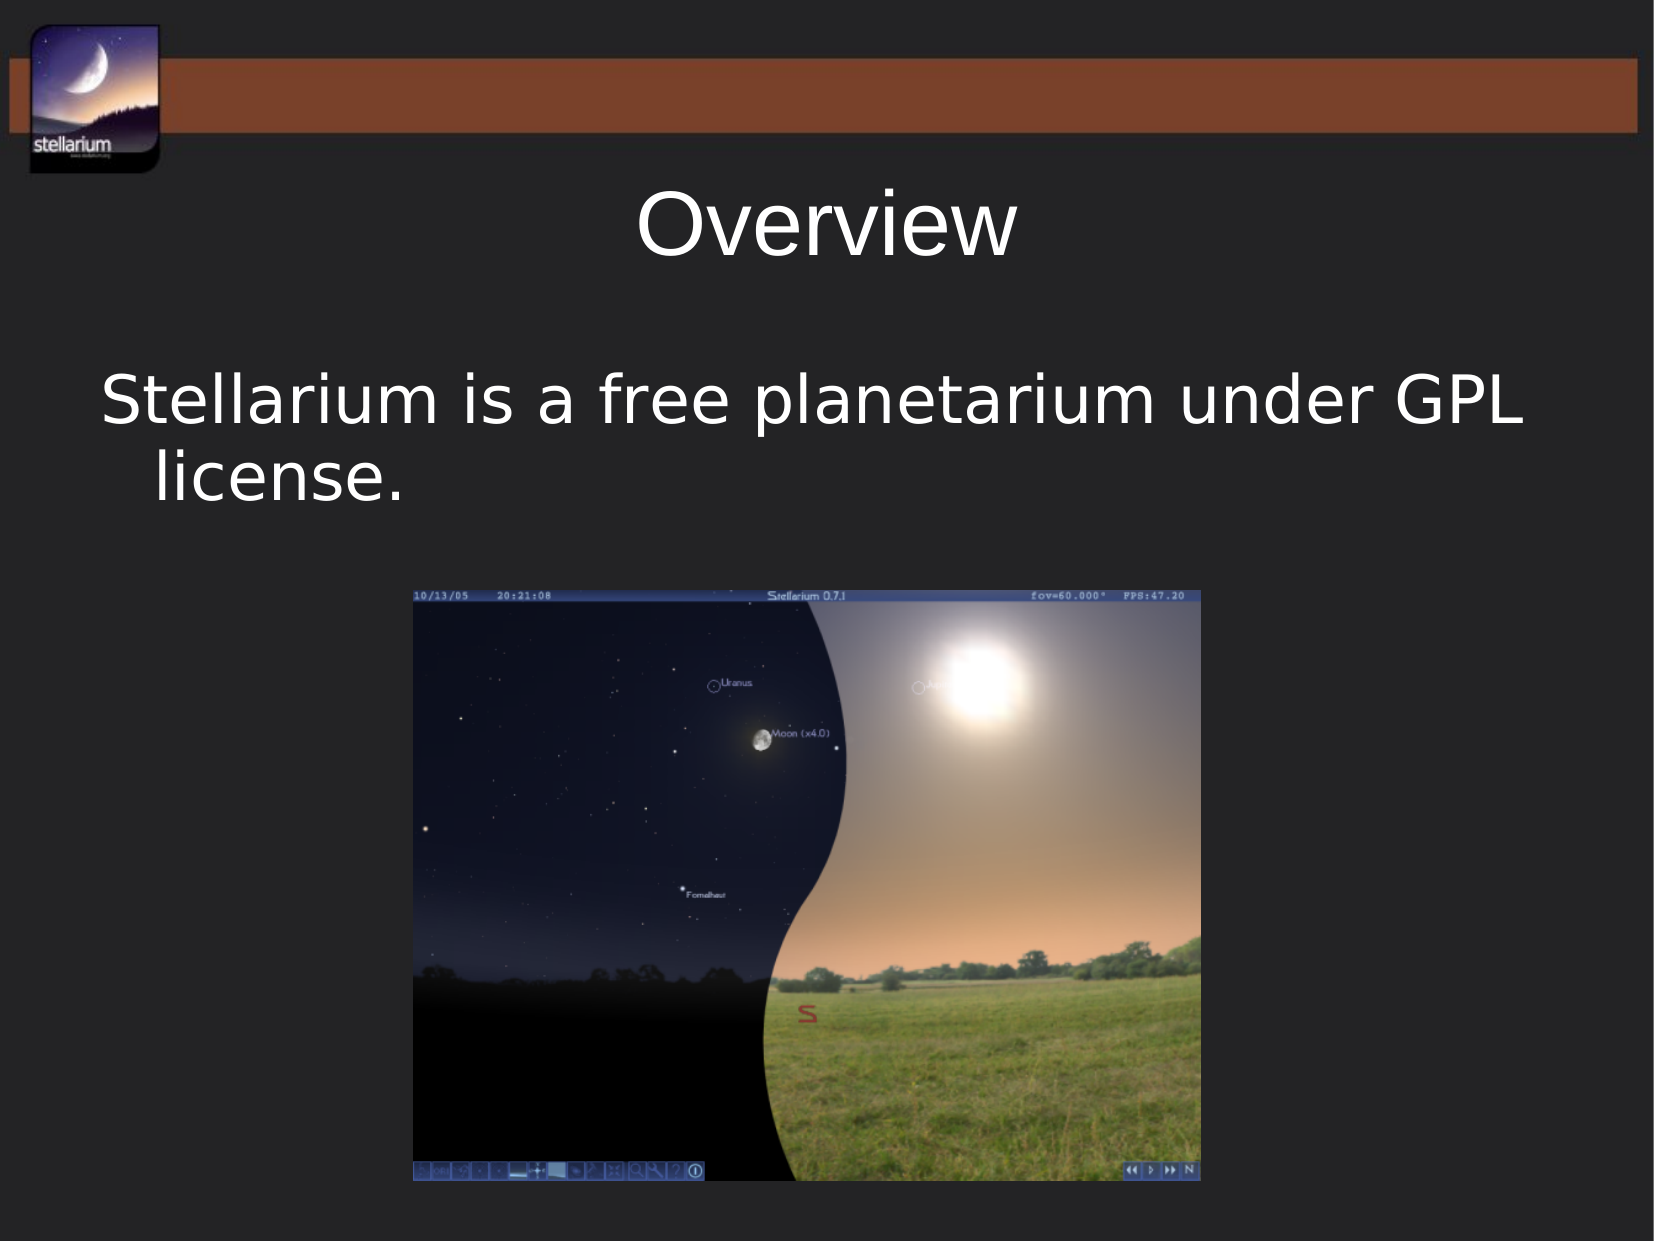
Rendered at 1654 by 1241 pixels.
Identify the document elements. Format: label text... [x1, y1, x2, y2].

picture [0, 0, 1654, 1241]
title Overview [82, 120, 1571, 328]
list Stellarium is a free planetarium under GPL license. [82, 361, 1571, 1180]
